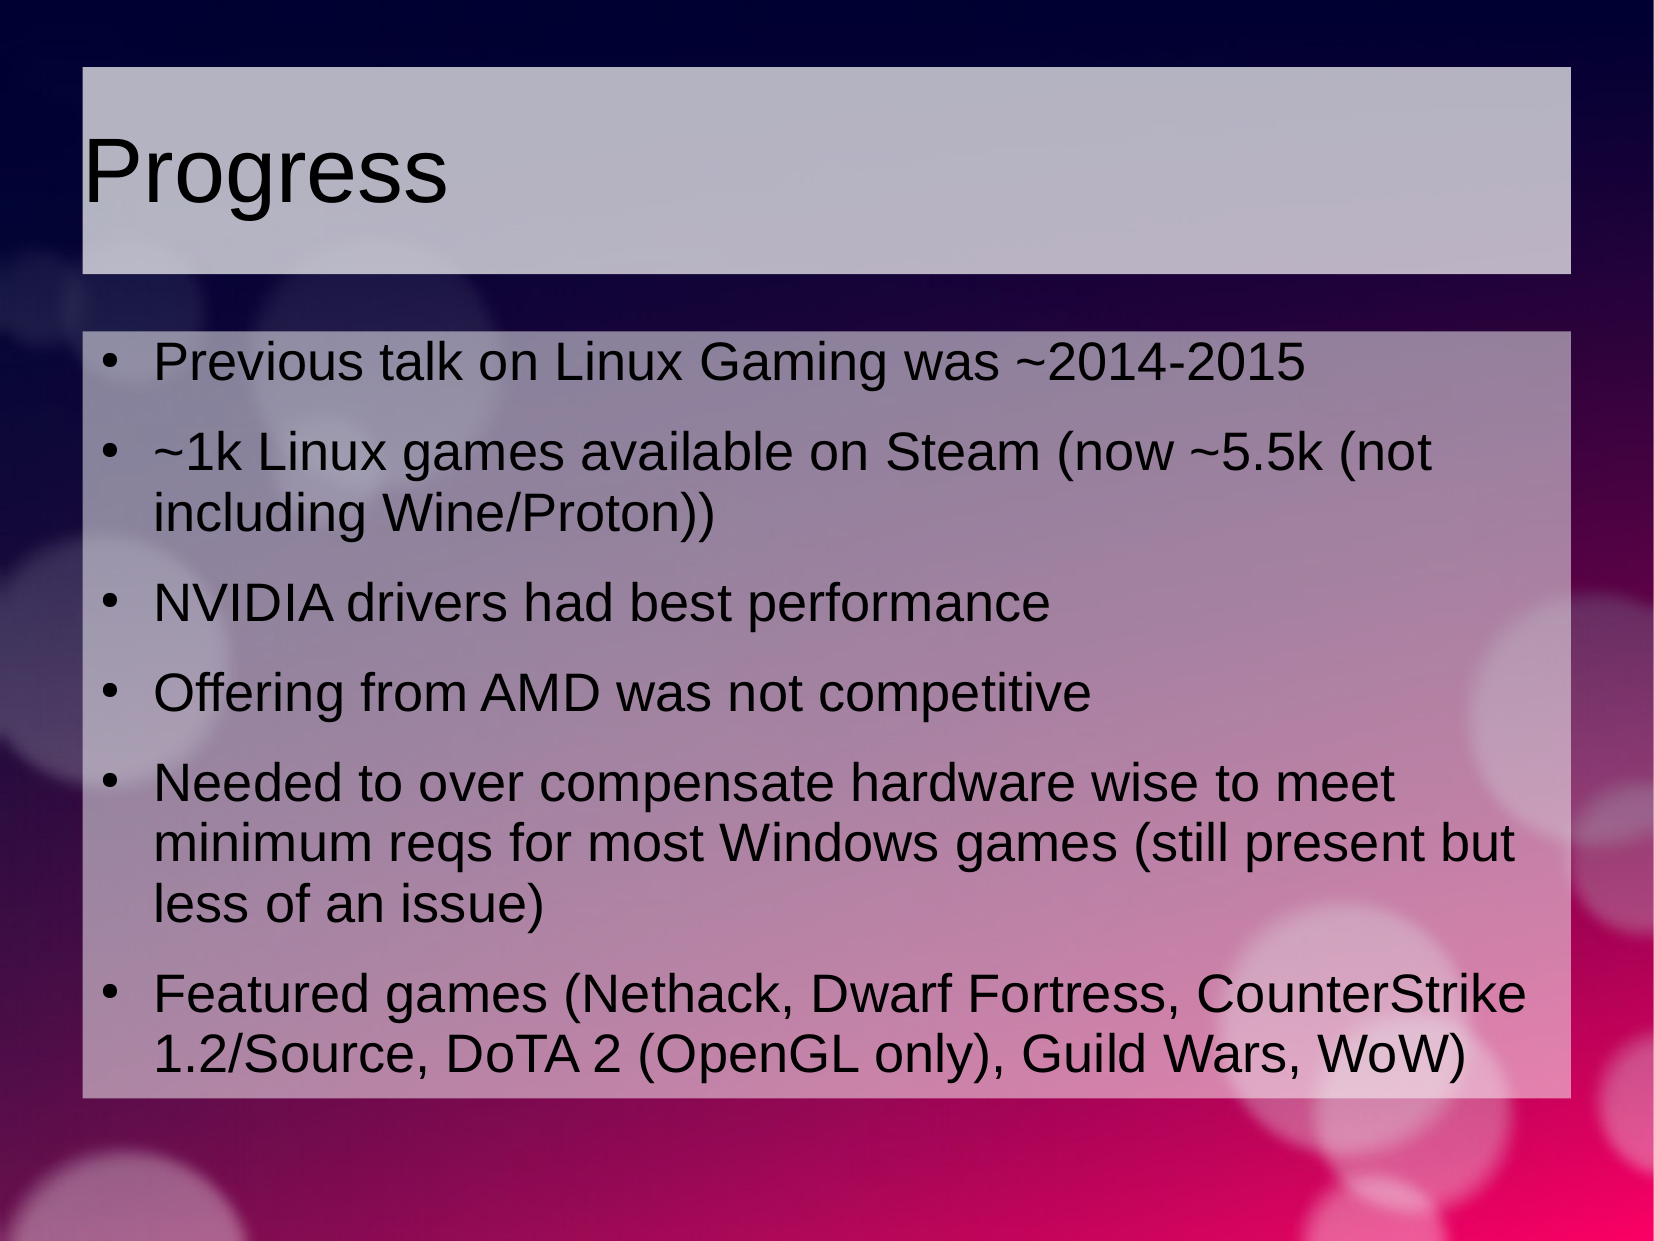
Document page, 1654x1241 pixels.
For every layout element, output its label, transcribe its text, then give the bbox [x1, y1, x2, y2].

list Previous talk on Linux Gaming was ~2014-2015 ~1k Linux games available on Steam (now ~5.5k (not including Wine/Proton)) NVIDIA drivers had best performance Offering from AMD was not competitive Needed to over compensate hardware wise to meet minimum reqs for most Windows games (still present but less of an issue) Featured games (Nethack, Dwarf Fortress, CounterStrike 1.2/Source, DoTA 2 (OpenGL only), Guild Wars, WoW) [82, 331, 1571, 1099]
picture [0, 0, 1654, 1241]
title Progress [82, 67, 1571, 275]
